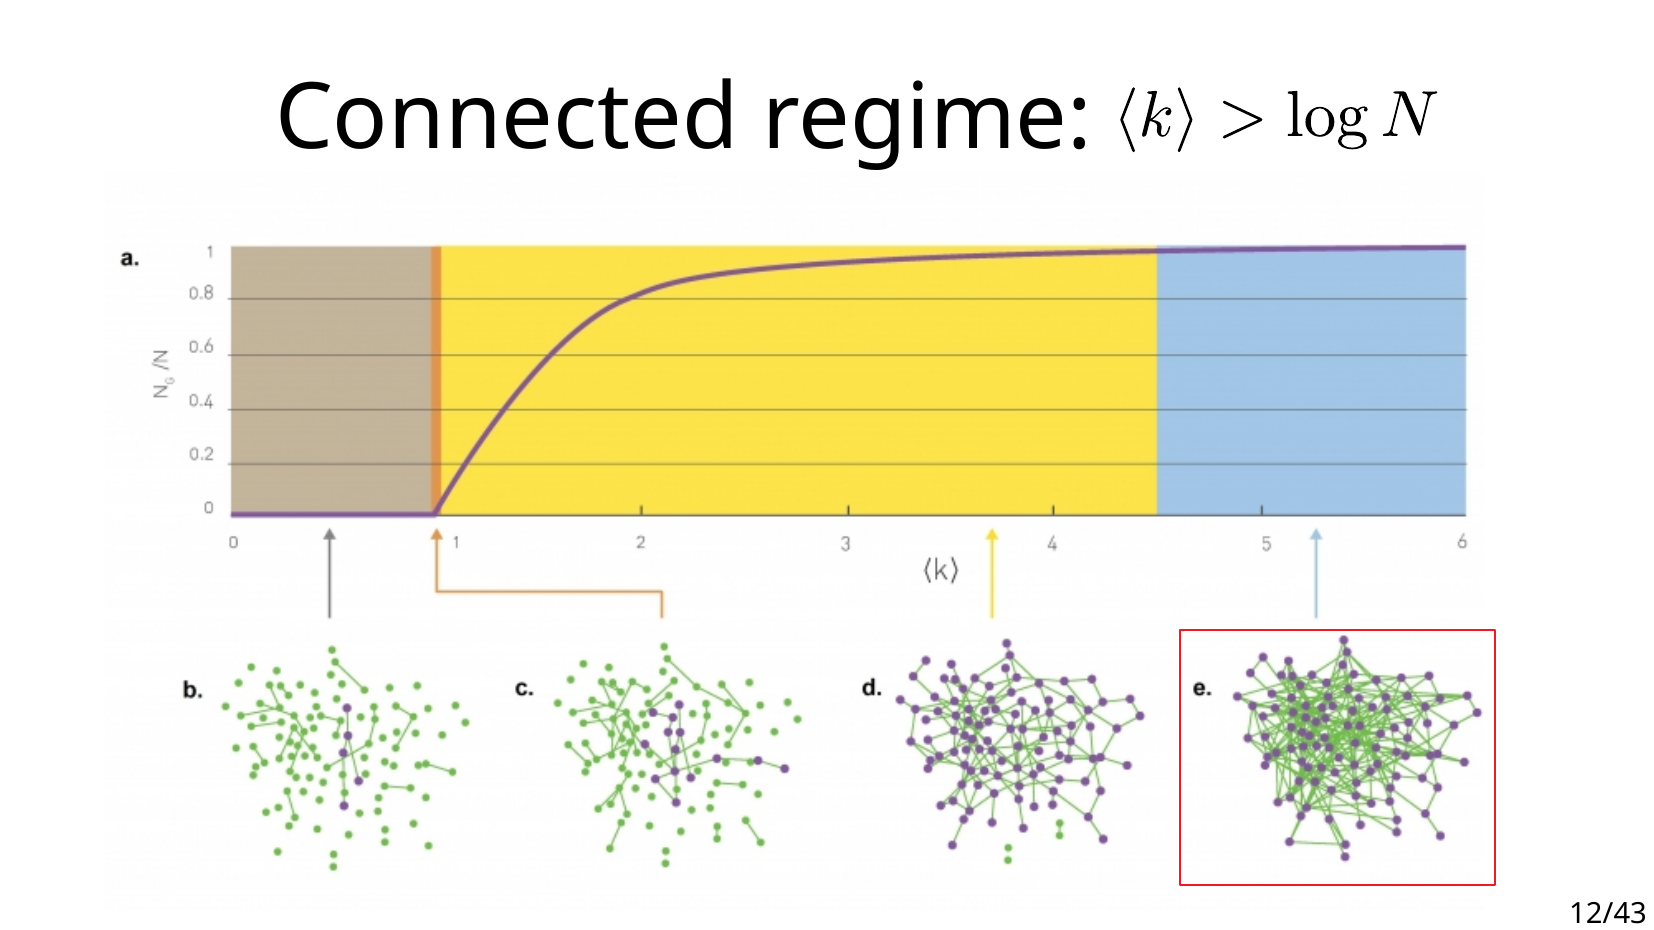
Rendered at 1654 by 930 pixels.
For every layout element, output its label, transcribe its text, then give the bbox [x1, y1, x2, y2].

title Connected regime: [82, 1, 1571, 225]
picture [104, 171, 1484, 910]
picture [1181, 631, 1484, 884]
text_box [1113, 87, 1440, 153]
